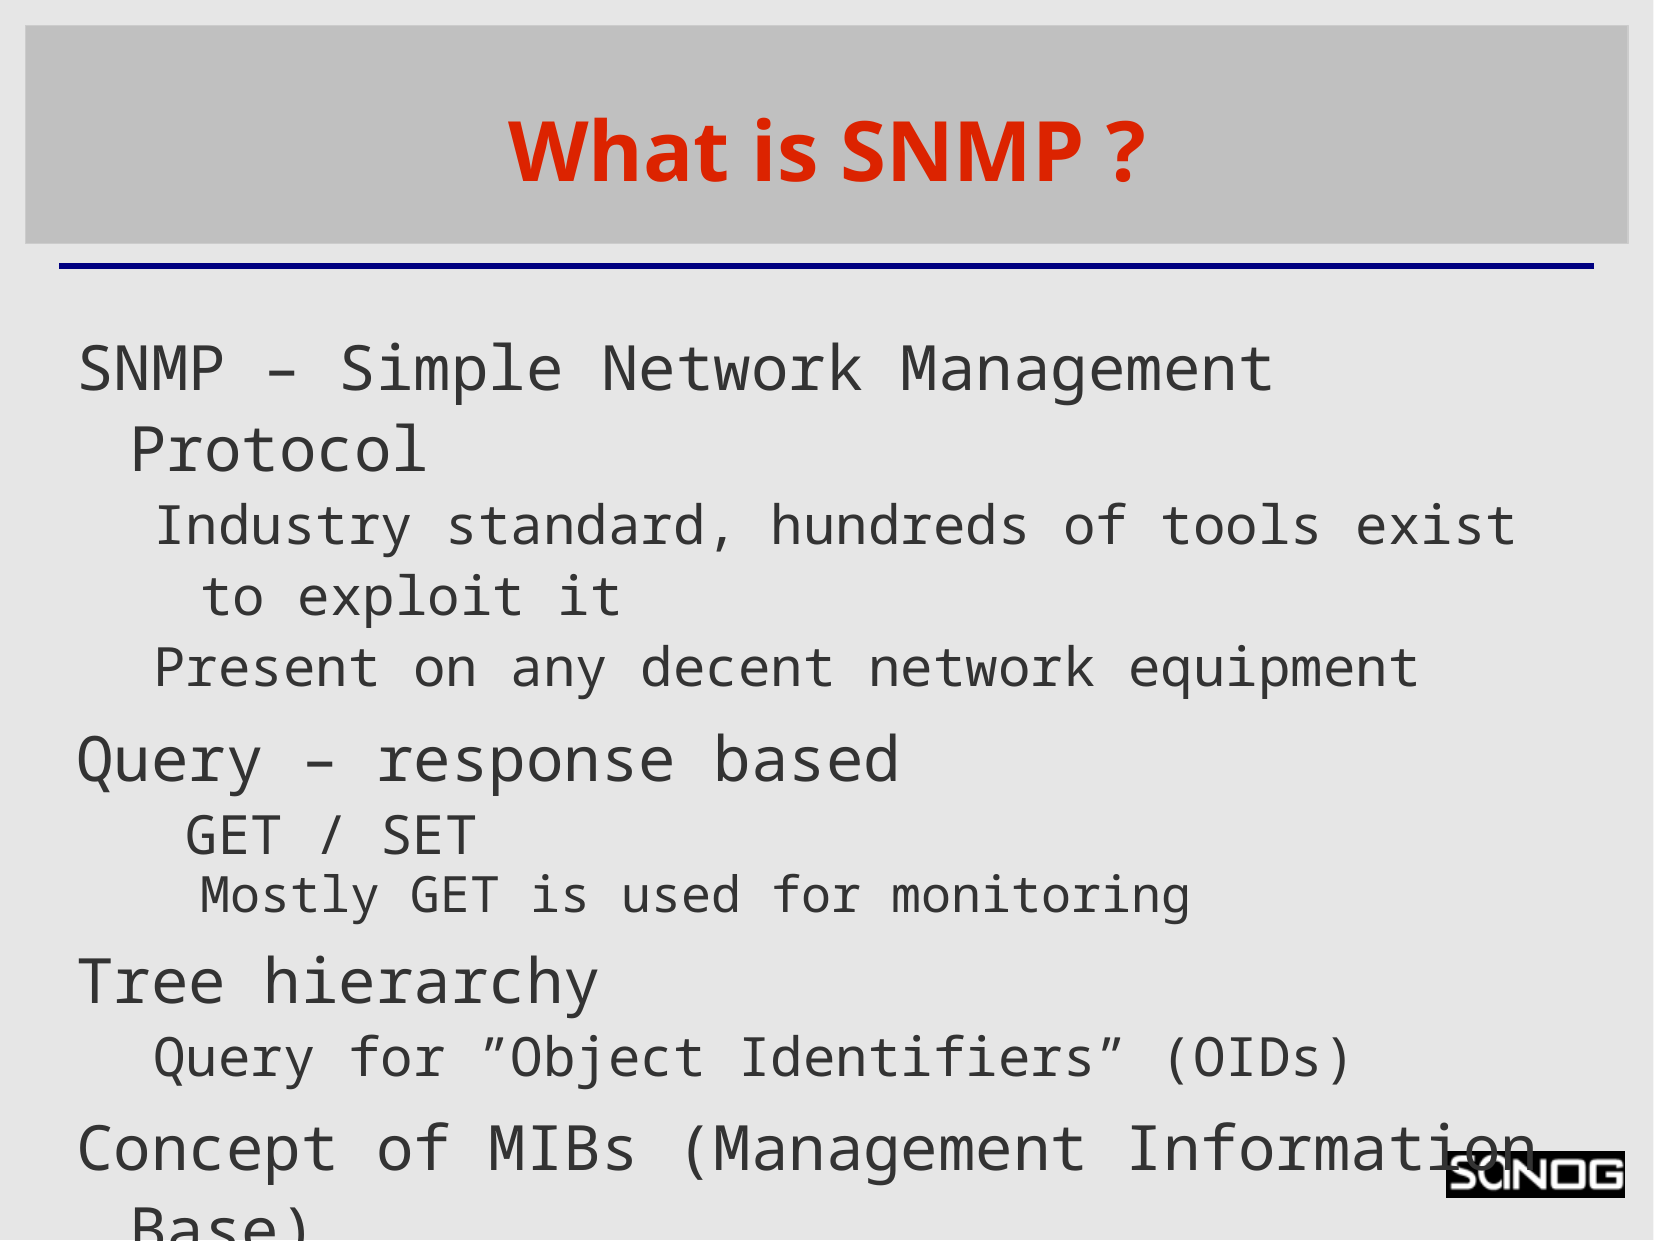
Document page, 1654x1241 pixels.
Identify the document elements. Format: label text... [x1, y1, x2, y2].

picture [1595, 1151, 1625, 1198]
title What is SNMP ? [121, 46, 1534, 254]
list SNMP – Simple Network Management Protocol Industry standard, hundreds of tools exist to exploit it Present on any decent network equipment Query – response based GET / SET Mostly GET is used for monitoring Tree hierarchy Query for ”Object Identifiers” (OIDs) Concept of MIBs (Management Information Base) Standard and vendor-specific (Enterprise) [59, 324, 1595, 1202]
